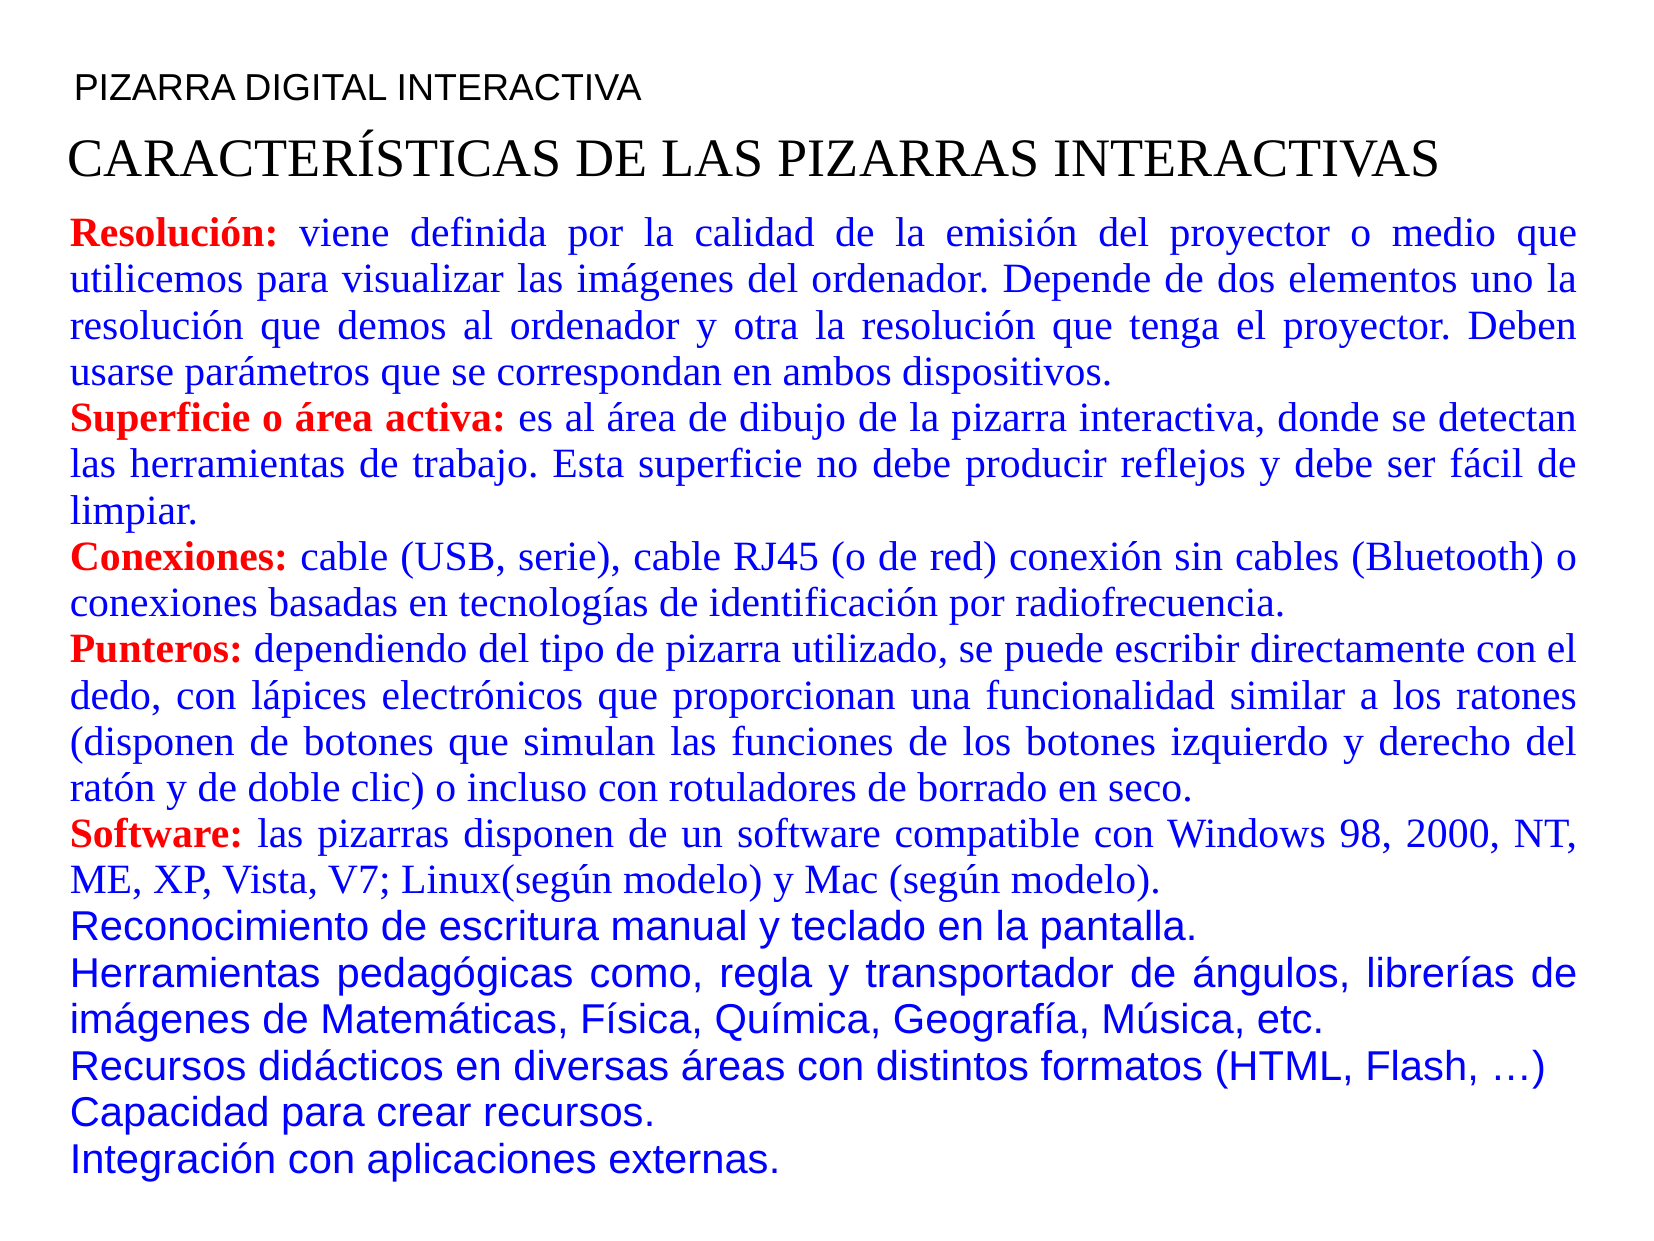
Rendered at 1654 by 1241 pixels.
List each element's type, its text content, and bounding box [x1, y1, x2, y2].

text_box PIZARRA DIGITAL INTERACTIVA [59, 59, 1565, 116]
text_box Resolución: viene definida por la calidad de la emisión del proyector o medio que utilicemos para visualizar las imágenes del ordenador. Depende de dos elementos uno la resolución que demos al ordenador y otra la resolución que tenga el proyector. Deben usarse parámetros que se correspondan en ambos dispositivos. Superficie o área activa: es al área de dibujo de la pizarra interactiva, donde se detectan las herramientas de trabajo. Esta superficie no debe producir reflejos y debe ser fácil de limpiar. Conexiones: cable (USB, serie), cable RJ45 (o de red) conexión sin cables (Bluetooth) o conexiones basadas en tecnologías de identificación por radiofrecuencia. Punteros: dependiendo del tipo de pizarra utilizado, se puede escribir directamente con el dedo, con lápices electrónicos que proporcionan una funcionalidad similar a los ratones (disponen de botones que simulan las funciones de los botones izquierdo y derecho del ratón y de doble clic) o incluso con rotuladores de borrado en seco. Software: las pizarras disponen de un software compatible con Windows 98, 2000, NT, ME, XP, Vista, V7; Linux(según modelo) y Mac (según modelo). Reconocimiento de escritura manual y teclado en la pantalla. Herramientas pedagógicas como, regla y transportador de ángulos, librerías de imágenes de Matemáticas, Física, Química, Geografía, Música, etc. Recursos didácticos en diversas áreas con distintos formatos (HTML, Flash, …) Capacidad para crear recursos. Integración con aplicaciones externas. [54, 202, 1594, 1190]
text_box CARACTERÍSTICAS DE LAS PIZARRAS INTERACTIVAS [52, 121, 1589, 197]
